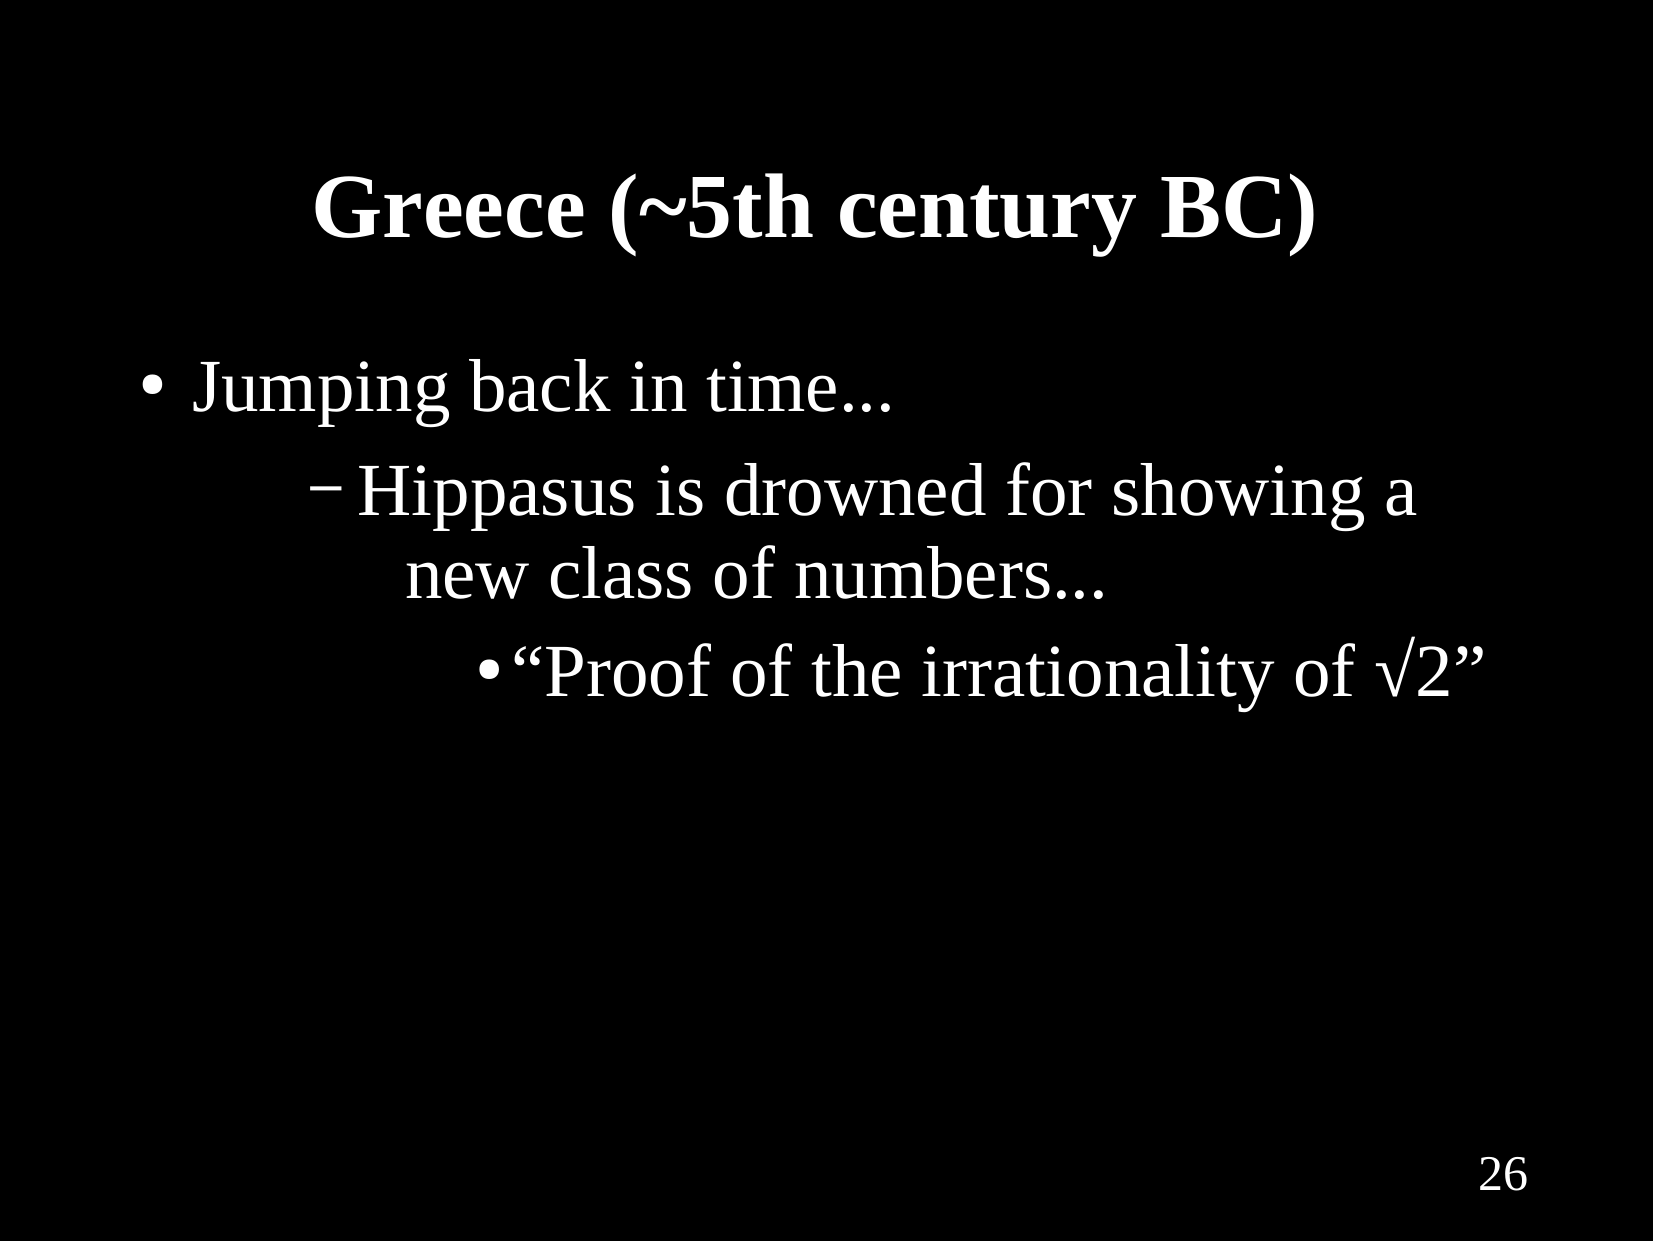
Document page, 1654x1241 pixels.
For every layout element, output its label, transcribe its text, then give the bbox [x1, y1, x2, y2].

title Greece (~5th century BC) [121, 102, 1534, 311]
list Jumping back in time... Hippasus is drowned for showing a new class of numbers... “Proof of the irrationality of √2” [121, 344, 1534, 1127]
